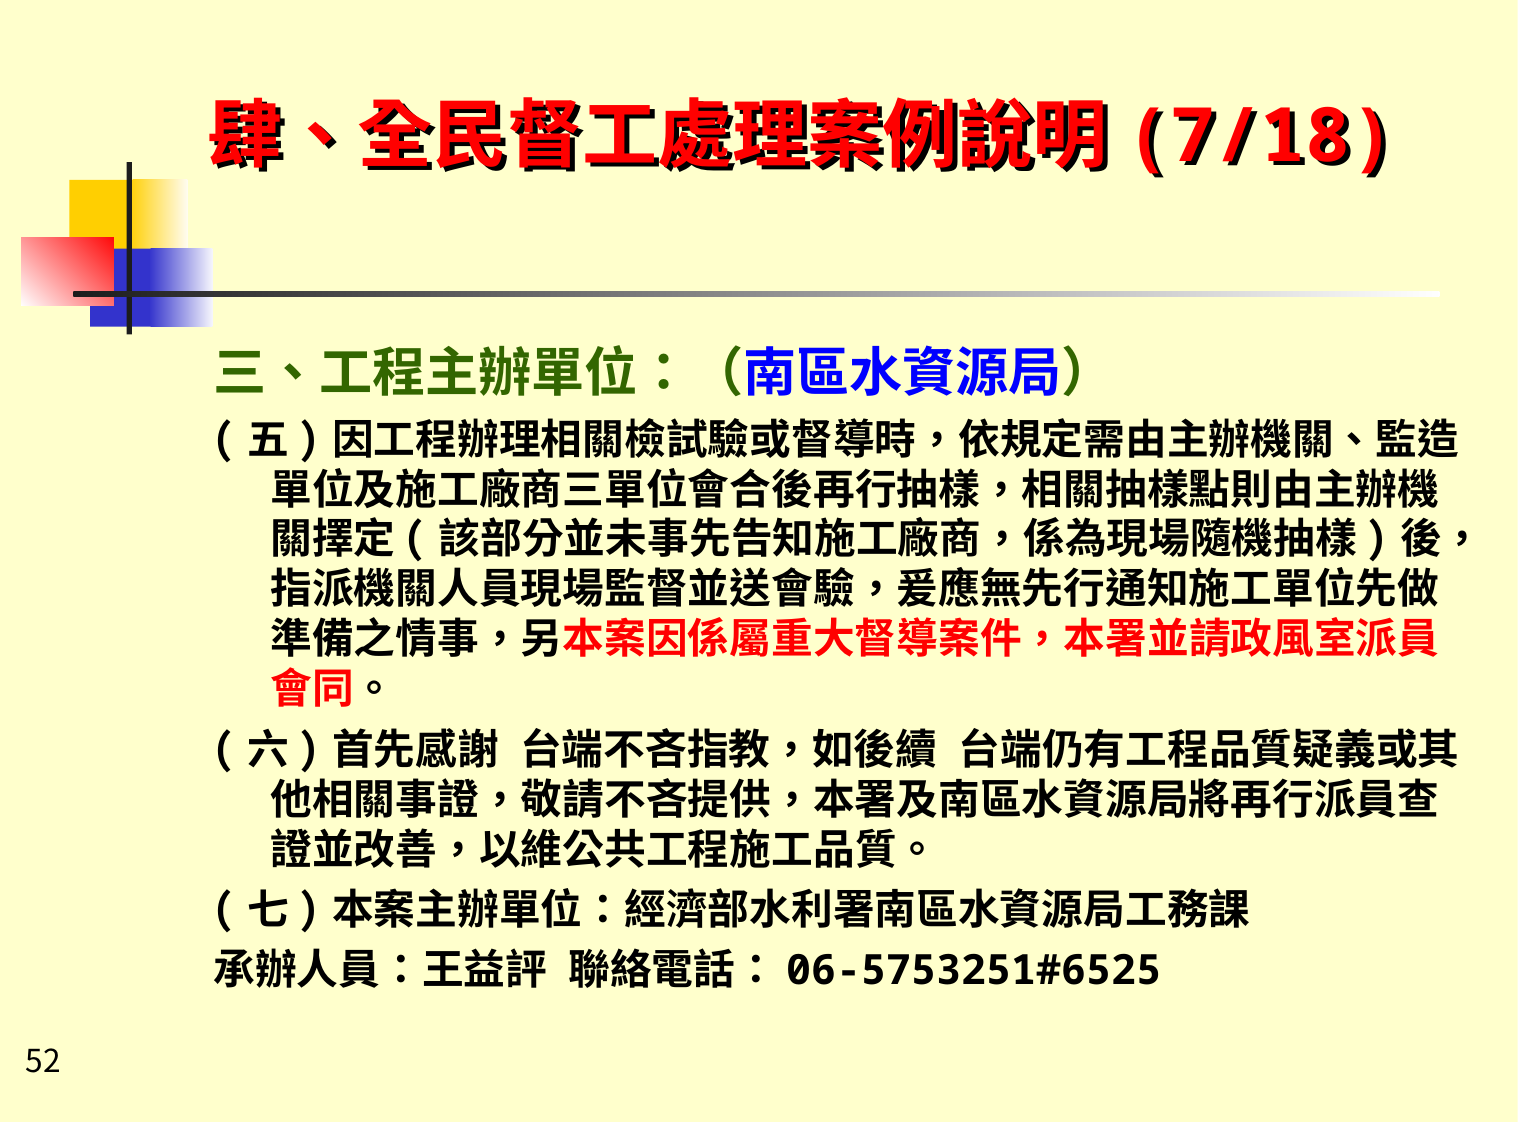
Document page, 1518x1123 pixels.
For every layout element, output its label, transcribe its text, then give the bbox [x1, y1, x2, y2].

title 肆、全民督工處理案例說明(7/18) [191, 35, 1485, 275]
text_box <編號> [0, 1032, 78, 1096]
list 三、工程主辦單位：（南區水資源局） (五)因工程辦理相關檢試驗或督導時，依規定需由主辦機關、監造單位及施工廠商三單位會合後再行抽樣，相關抽樣點則由主辦機關擇定(該部分並未事先告知施工廠商，係為現場隨機抽樣)後，指派機關人員現場監督並送會驗，爰應無先行通知施工單位先做準備之情事，另本案因係屬重大督導案件，本署並請政風室派員會同。 (六)首先感謝 台端不吝指教，如後續 台端仍有工程品質疑義或其他相關事證，敬請不吝提供，本署及南區水資源局將再行派員查證並改善，以維公共工程施工品質。 (七)本案主辦單位：經濟部水利署南區水資源局工務課 承辦人員：王益評 聯絡電話：06-5753251#6525 [196, 330, 1487, 1004]
